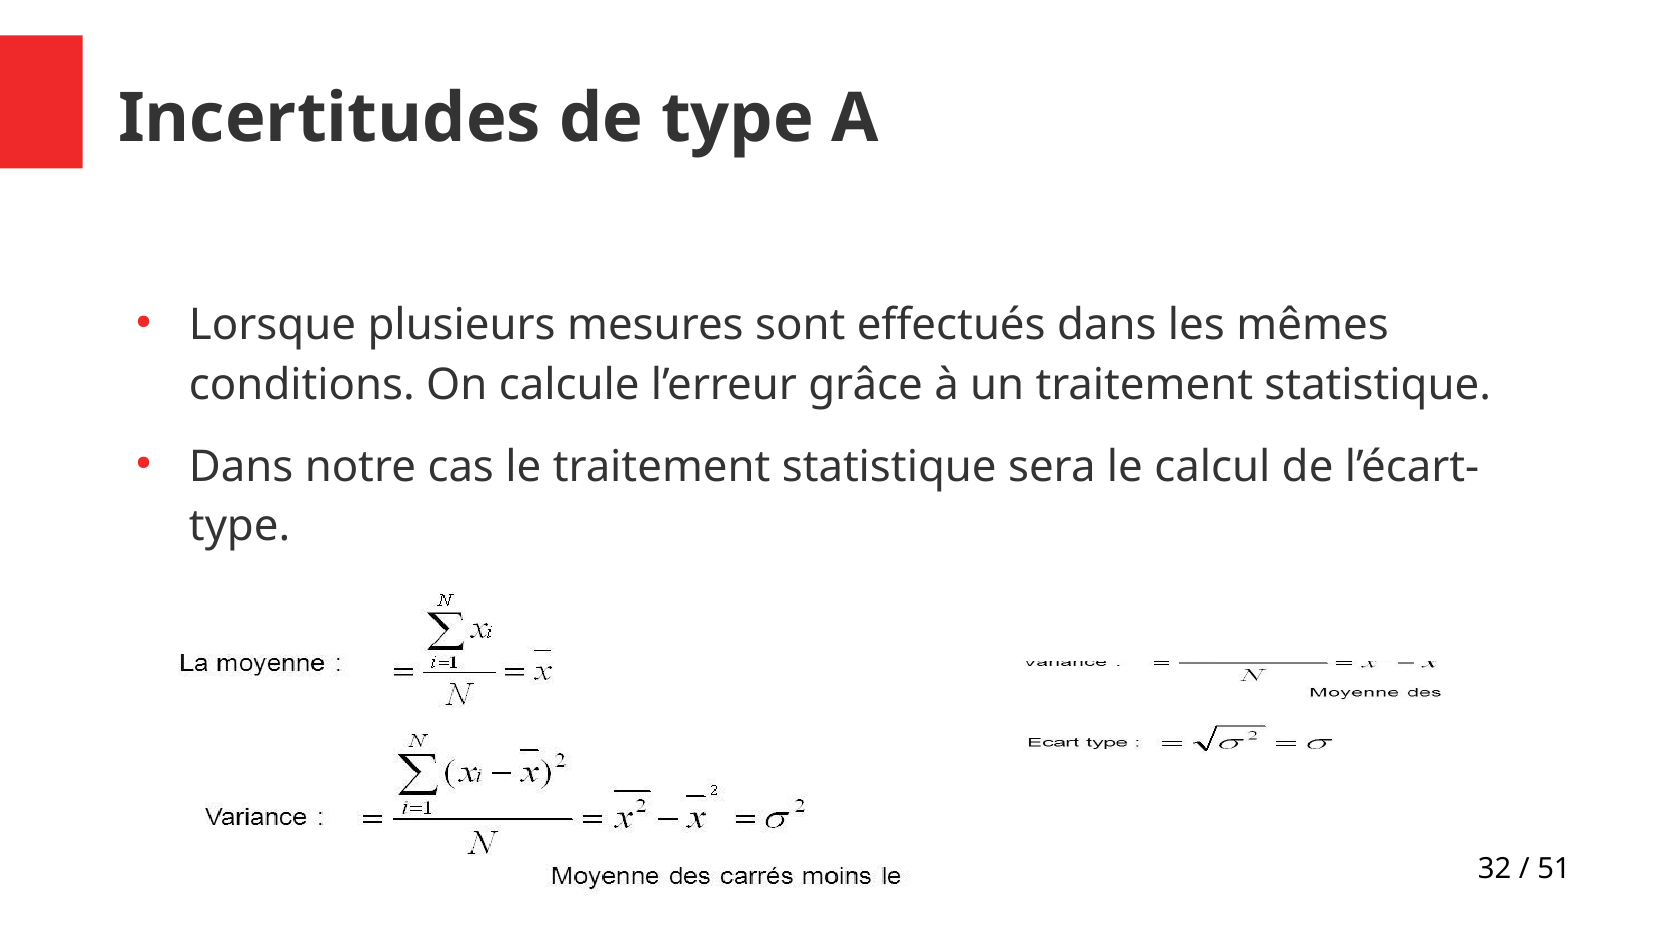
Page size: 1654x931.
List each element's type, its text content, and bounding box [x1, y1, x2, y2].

list Lorsque plusieurs mesures sont effectués dans les mêmes conditions. On calcule l’erreur grâce à un traitement statistique. Dans notre cas le traitement statistique sera le calcul de l’écart-type. [118, 293, 1536, 461]
title Incertitudes de type A [118, 37, 1571, 193]
picture [153, 543, 910, 910]
picture [1003, 661, 1441, 768]
